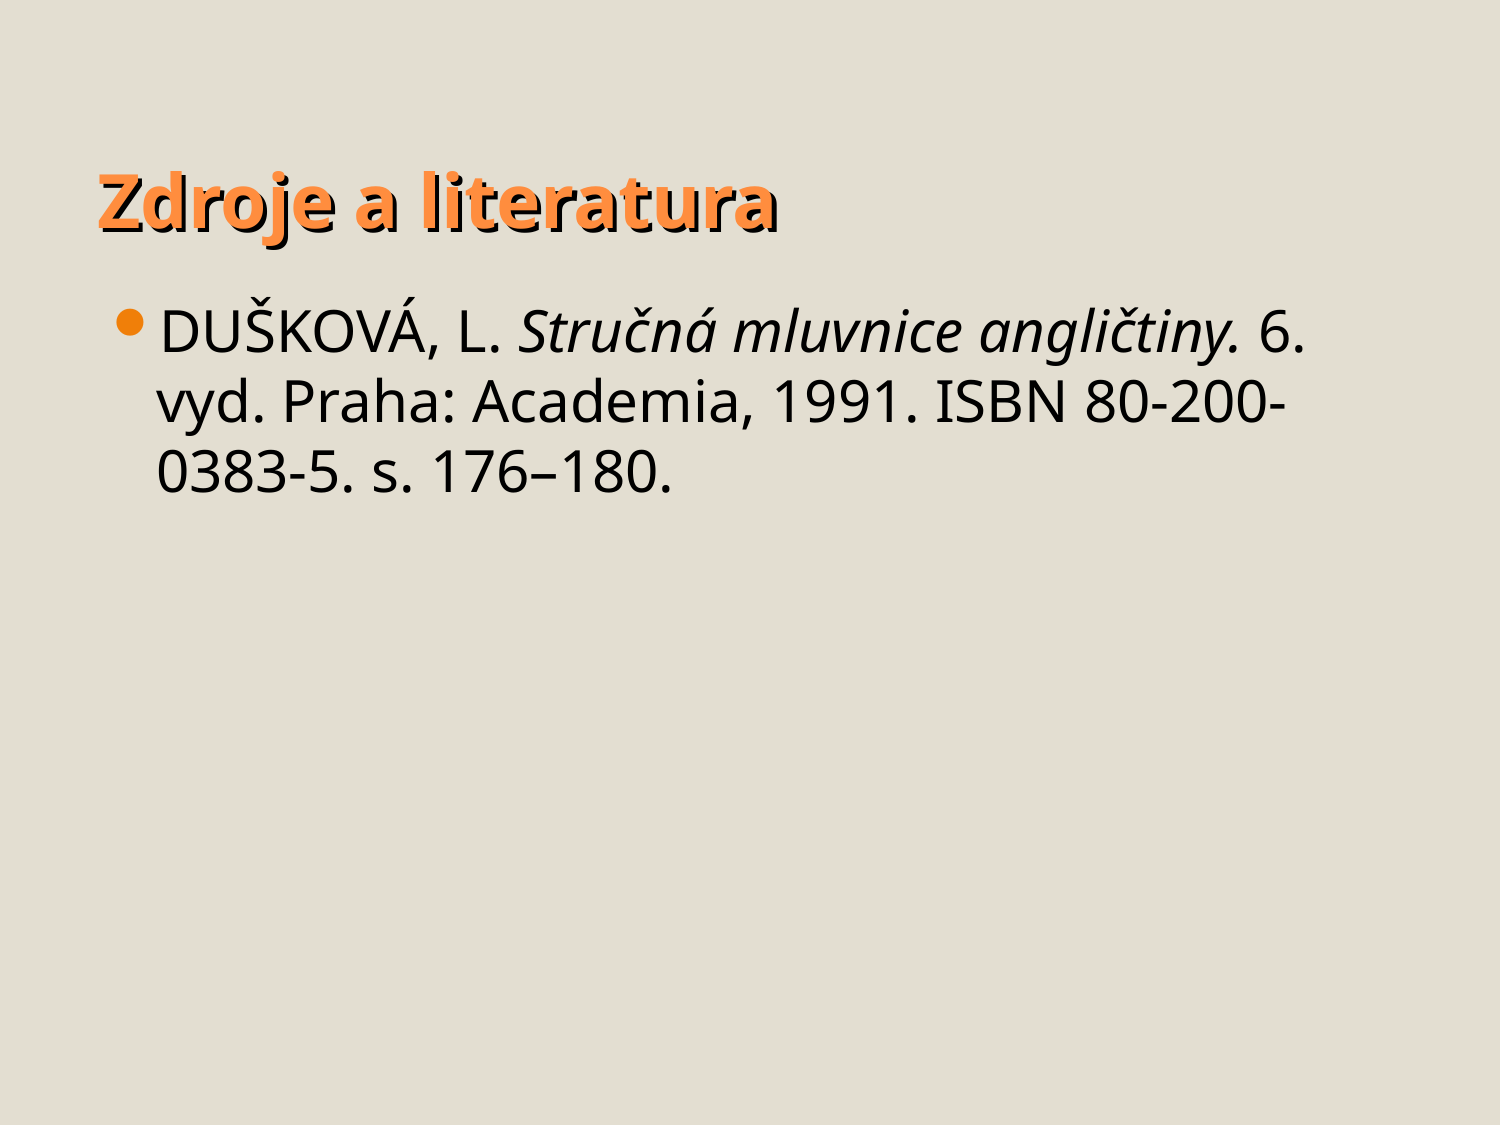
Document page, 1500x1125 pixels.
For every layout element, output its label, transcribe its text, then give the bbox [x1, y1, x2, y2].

title Zdroje a literatura [82, 78, 1426, 251]
list DUŠKOVÁ, L. Stručná mluvnice angličtiny. 6. vyd. Praha: Academia, 1991. ISBN 80-200-0383-5. s. 176–180. [82, 278, 1426, 966]
